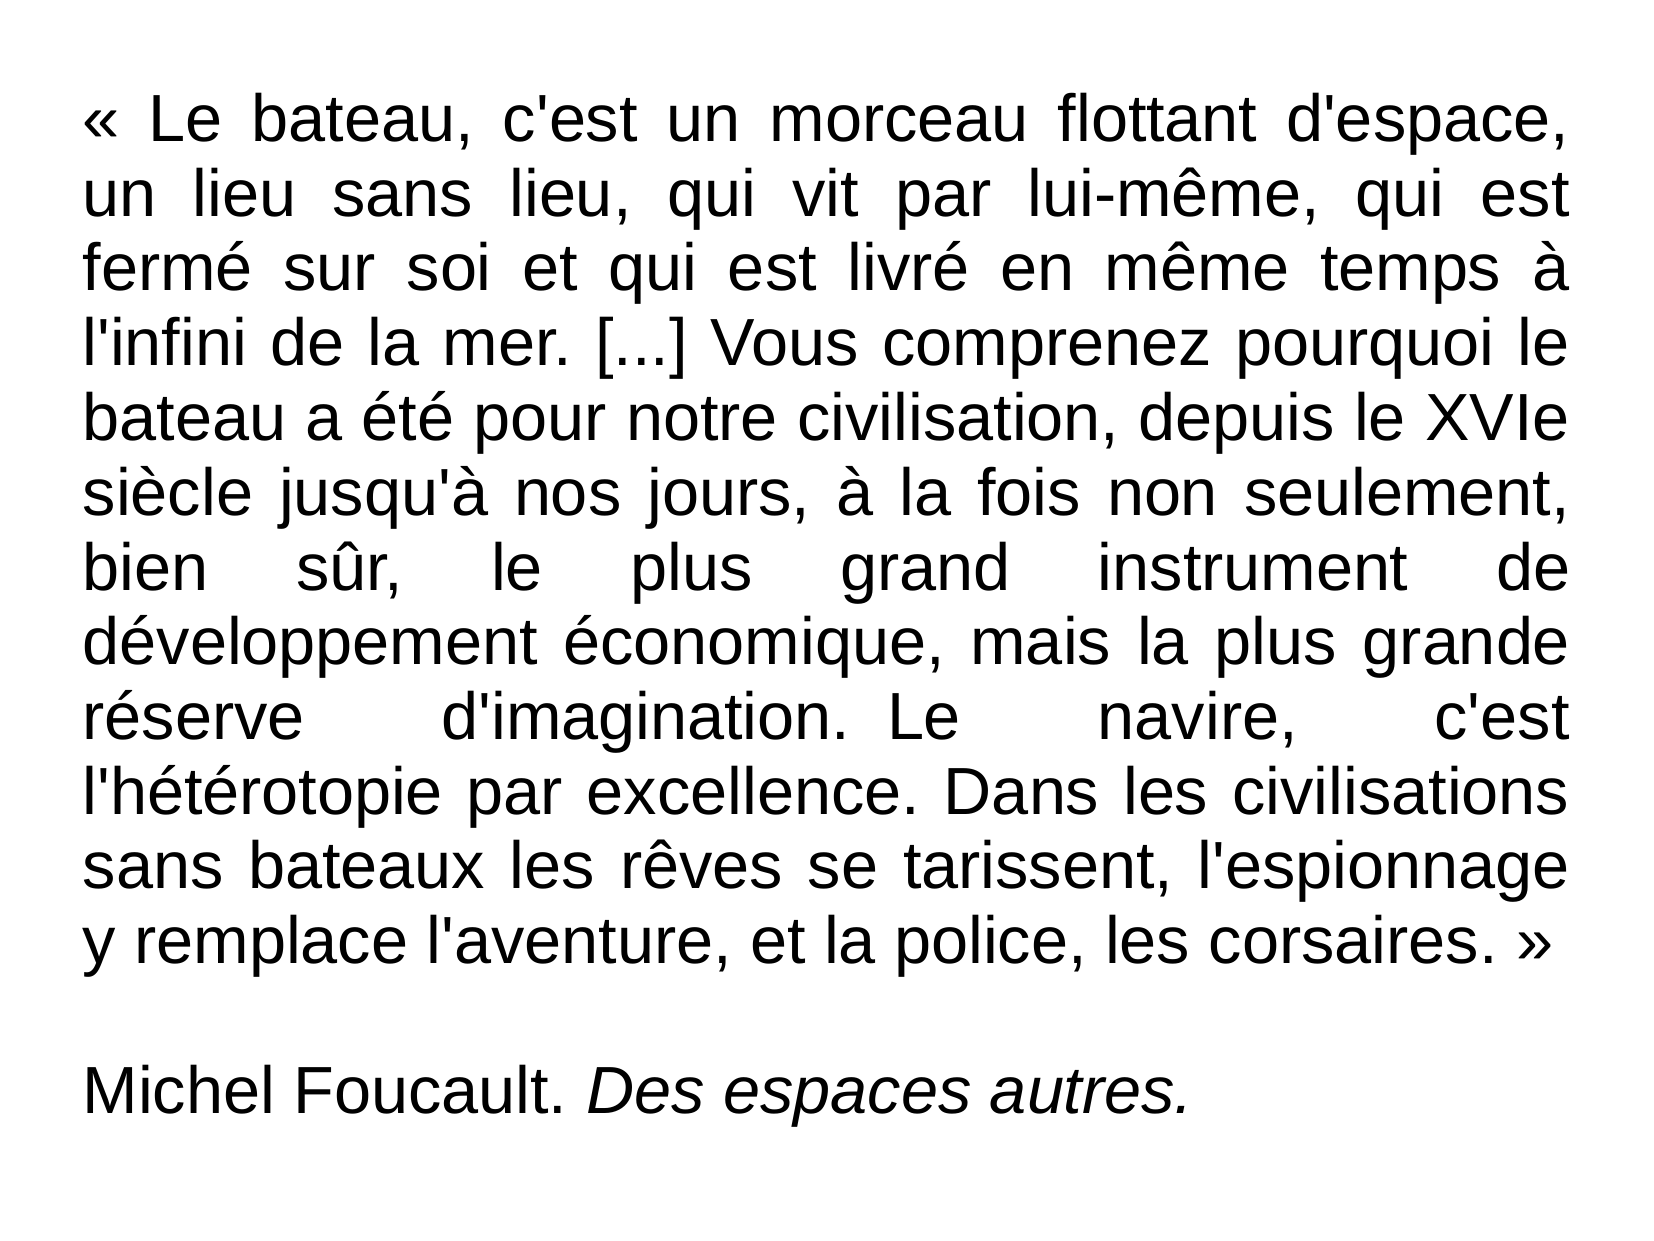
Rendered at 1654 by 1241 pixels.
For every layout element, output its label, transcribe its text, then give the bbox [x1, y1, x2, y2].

subtitle « Le bateau, c'est un morceau flottant d'espace, un lieu sans lieu, qui vit par lui-même, qui est fermé sur soi et qui est livré en même temps à l'infini de la mer. [...] Vous comprenez pourquoi le bateau a été pour notre civilisation, depuis le XVIe siècle jusqu'à nos jours, à la fois non seulement, bien sûr, le plus grand instrument de développement économique, mais la plus grande réserve d'imagination. Le navire, c'est l'hétérotopie par excellence. Dans les civilisations sans bateaux les rêves se tarissent, l'espionnage y remplace l'aventure, et la police, les corsaires. » Michel Foucault. Des espaces autres. [82, 0, 1571, 1128]
